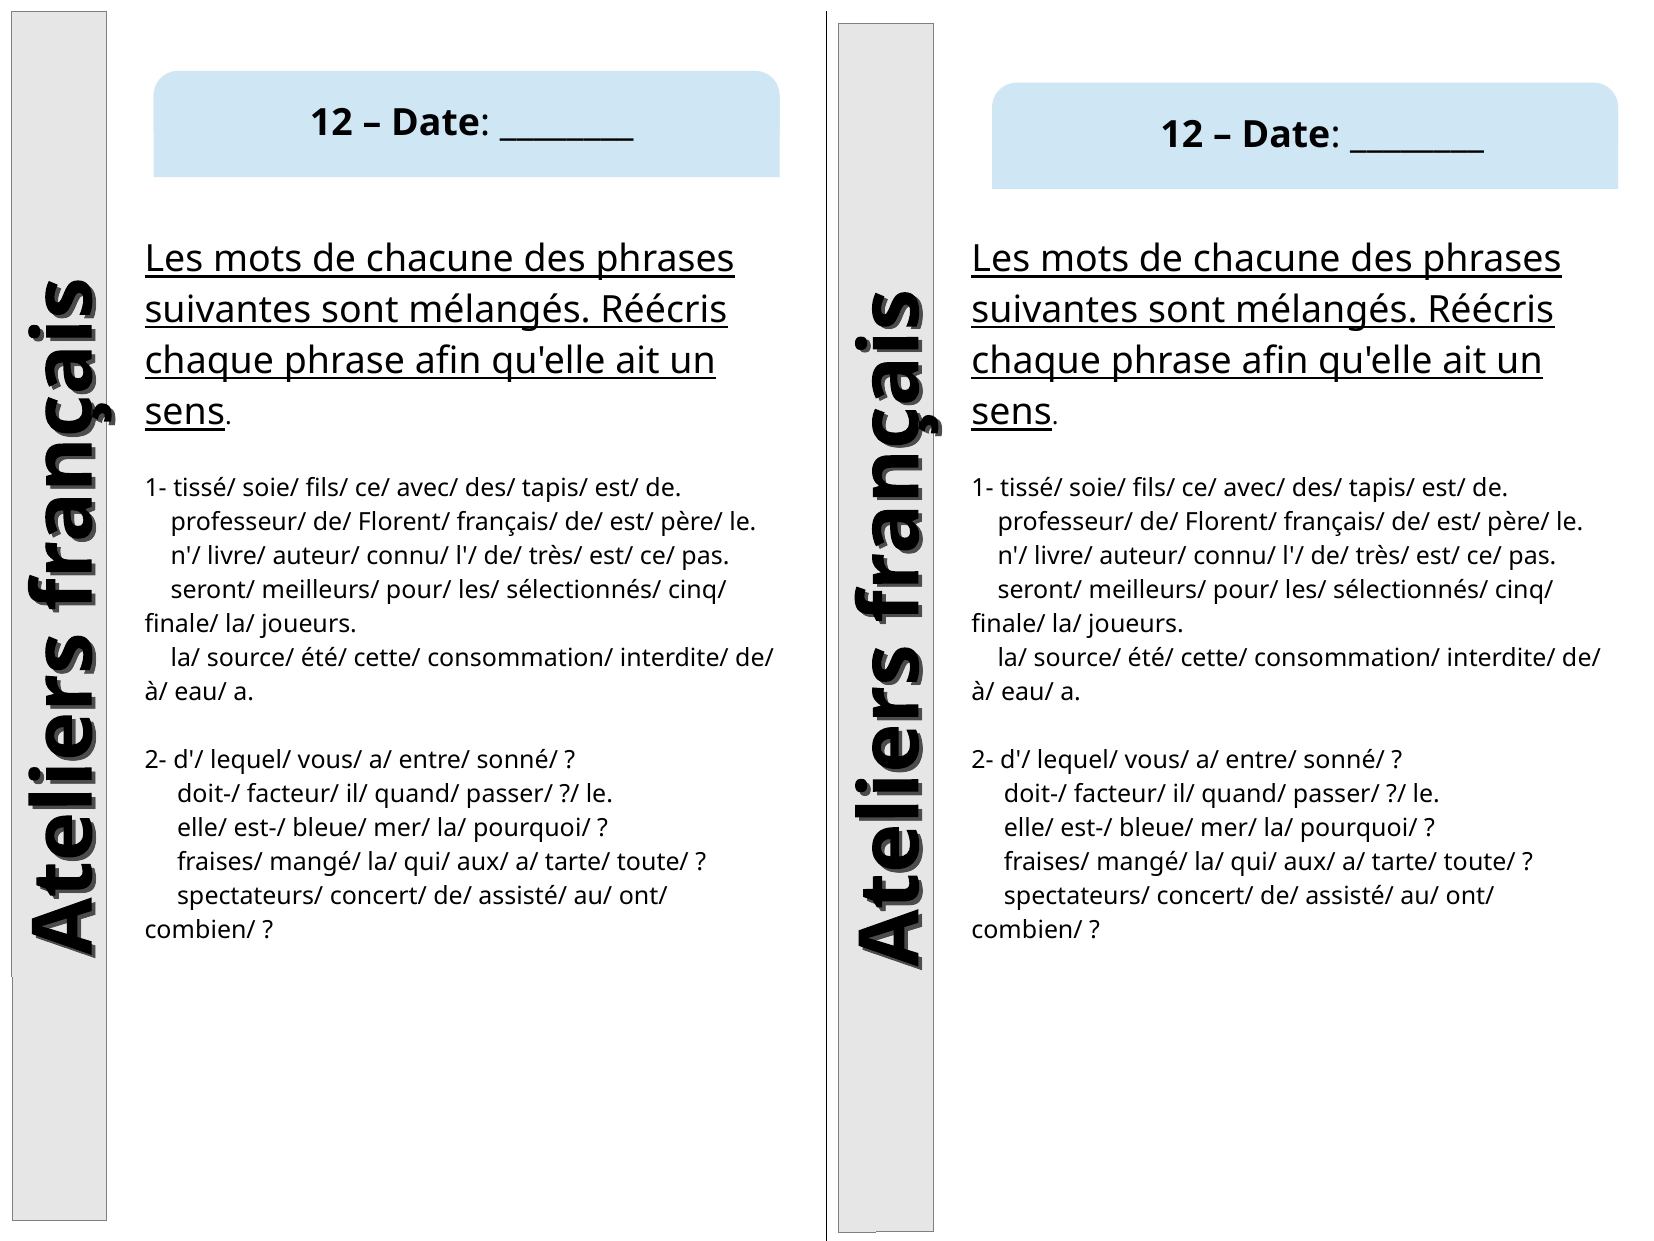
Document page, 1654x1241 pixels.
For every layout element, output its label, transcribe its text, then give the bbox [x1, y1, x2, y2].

text_box Les mots de chacune des phrases suivantes sont mélangés. Réécris chaque phrase afin qu'elle ait un sens. 1- tissé/ soie/ fils/ ce/ avec/ des/ tapis/ est/ de. professeur/ de/ Florent/ français/ de/ est/ père/ le. n'/ livre/ auteur/ connu/ l'/ de/ très/ est/ ce/ pas. seront/ meilleurs/ pour/ les/ sélectionnés/ cinq/ finale/ la/ joueurs. la/ source/ été/ cette/ consommation/ interdite/ de/ à/ eau/ a. 2- d'/ lequel/ vous/ a/ entre/ sonné/ ? doit-/ facteur/ il/ quand/ passer/ ?/ le. elle/ est-/ bleue/ mer/ la/ pourquoi/ ? fraises/ mangé/ la/ qui/ aux/ a/ tarte/ toute/ ? spectateurs/ concert/ de/ assisté/ au/ ont/ combien/ ? [956, 224, 1630, 979]
text_box [992, 82, 1619, 189]
text_box Ateliers français [838, 23, 934, 1233]
text_box 12 – Date: ________ [1145, 100, 1536, 178]
text_box [153, 70, 780, 178]
text_box 12 – Date: ________ [295, 88, 686, 166]
text_box Les mots de chacune des phrases suivantes sont mélangés. Réécris chaque phrase afin qu'elle ait un sens. 1- tissé/ soie/ fils/ ce/ avec/ des/ tapis/ est/ de. professeur/ de/ Florent/ français/ de/ est/ père/ le. n'/ livre/ auteur/ connu/ l'/ de/ très/ est/ ce/ pas. seront/ meilleurs/ pour/ les/ sélectionnés/ cinq/ finale/ la/ joueurs. la/ source/ été/ cette/ consommation/ interdite/ de/ à/ eau/ a. 2- d'/ lequel/ vous/ a/ entre/ sonné/ ? doit-/ facteur/ il/ quand/ passer/ ?/ le. elle/ est-/ bleue/ mer/ la/ pourquoi/ ? fraises/ mangé/ la/ qui/ aux/ a/ tarte/ toute/ ? spectateurs/ concert/ de/ assisté/ au/ ont/ combien/ ? [129, 224, 804, 979]
text_box Ateliers français [11, 11, 107, 1221]
